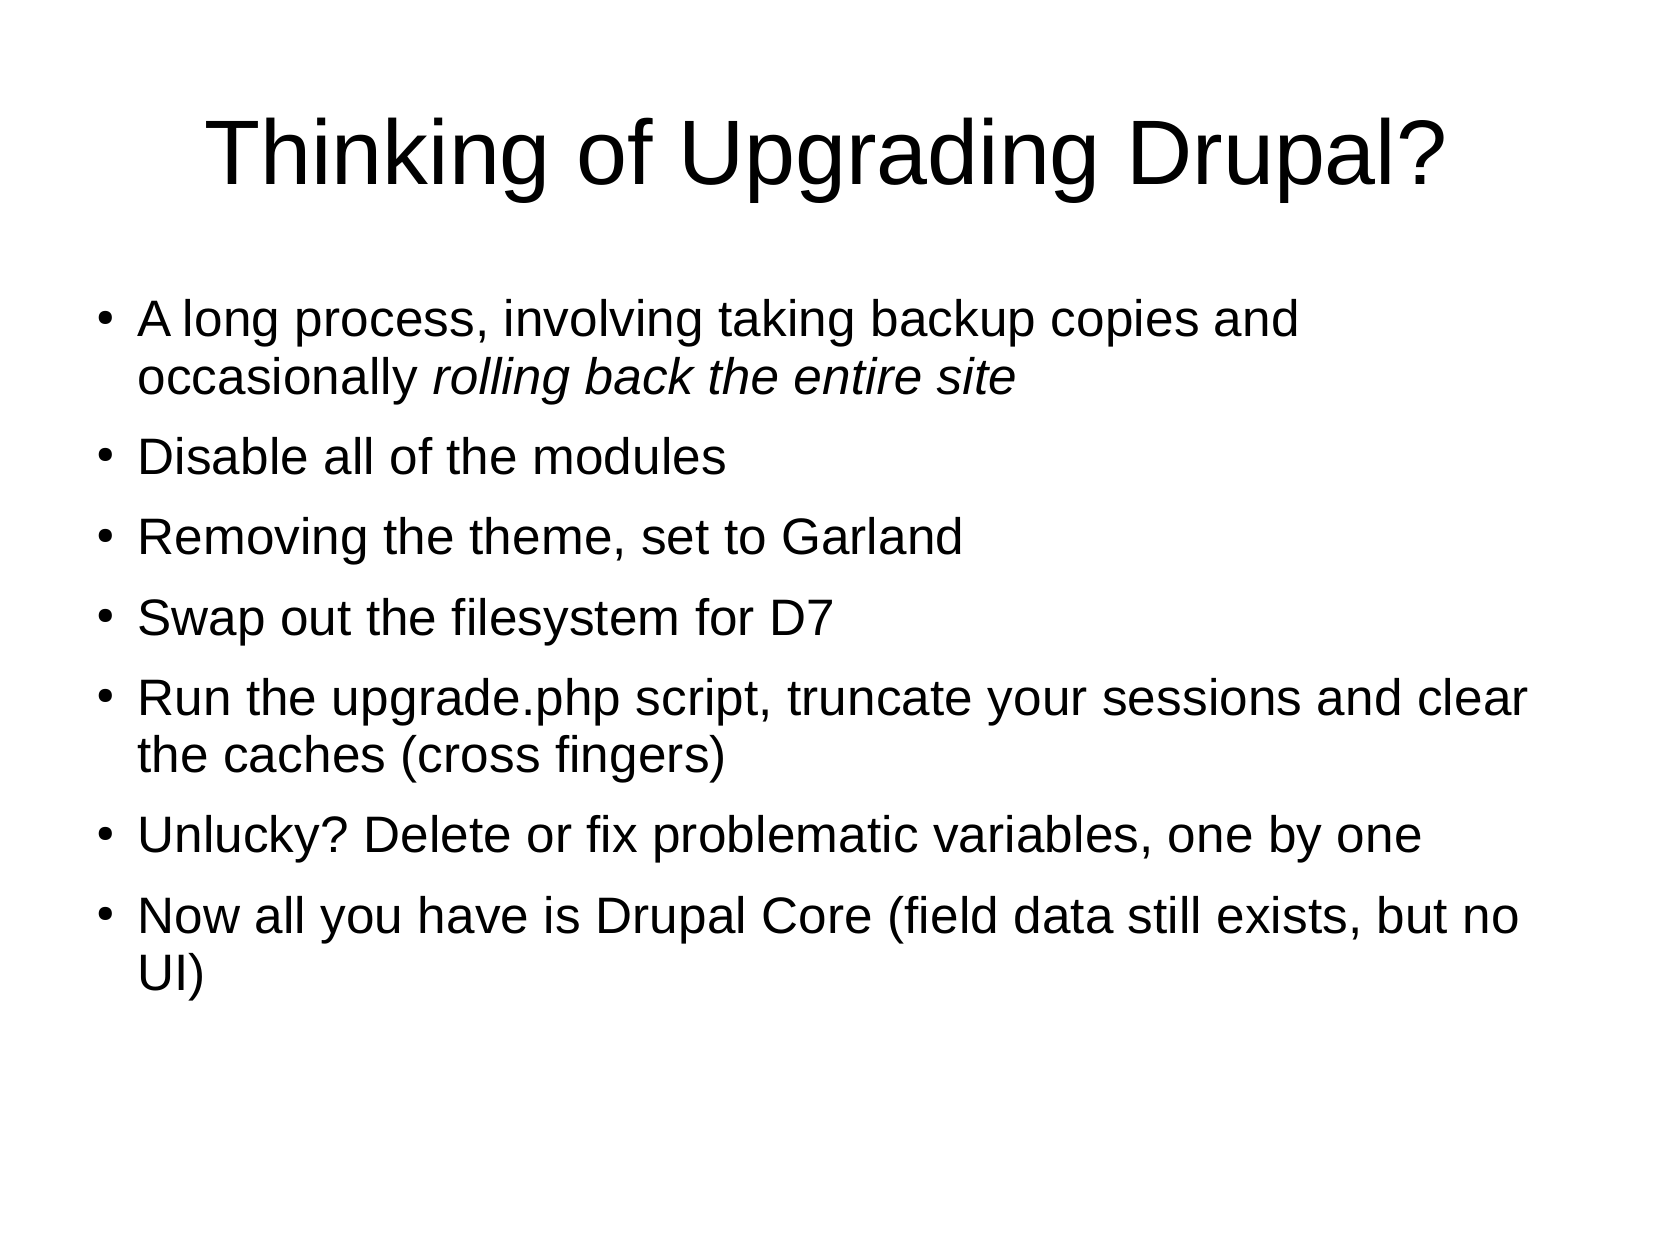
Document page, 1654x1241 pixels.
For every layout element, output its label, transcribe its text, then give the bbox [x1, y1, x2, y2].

list A long process, involving taking backup copies and occasionally rolling back the entire site Disable all of the modules Removing the theme, set to Garland Swap out the filesystem for D7 Run the upgrade.php script, truncate your sessions and clear the caches (cross fingers) Unlucky? Delete or fix problematic variables, one by one Now all you have is Drupal Core (field data still exists, but no UI) [82, 290, 1538, 1010]
title Thinking of Upgrading Drupal? [82, 49, 1571, 257]
